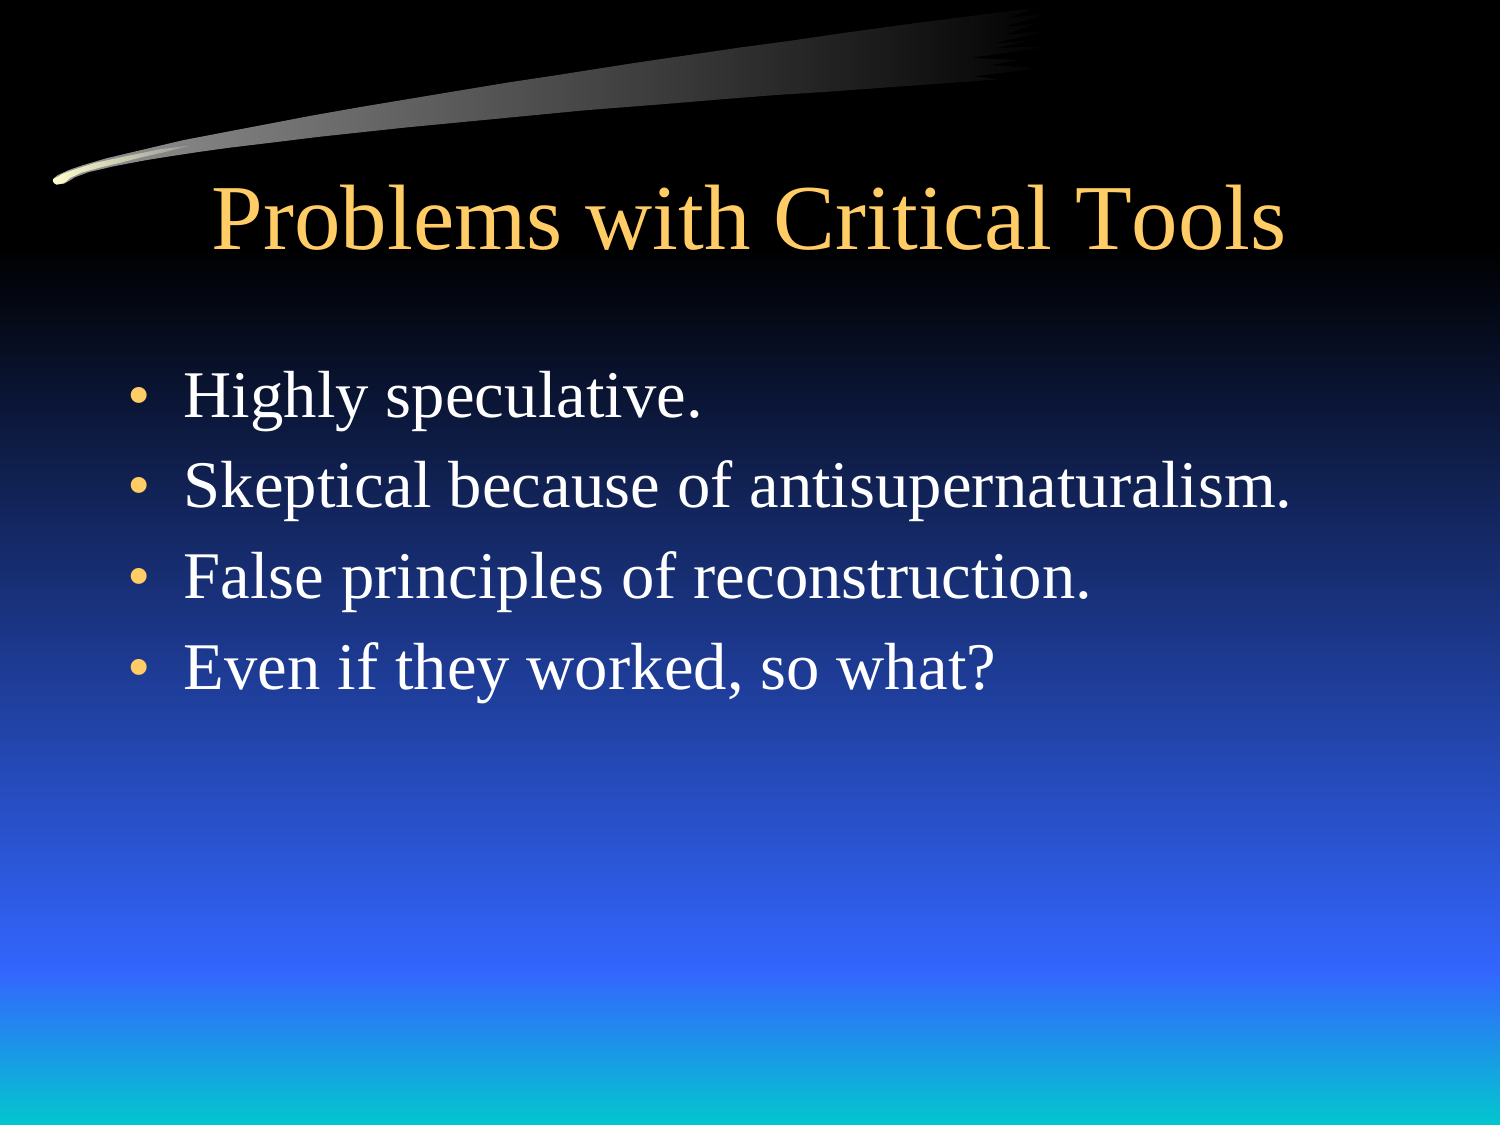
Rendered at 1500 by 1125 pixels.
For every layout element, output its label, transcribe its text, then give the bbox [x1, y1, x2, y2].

title Problems with Critical Tools [112, 124, 1388, 313]
list Highly speculative. Skeptical because of antisupernaturalism. False principles of reconstruction. Even if they worked, so what? [112, 350, 1388, 1026]
